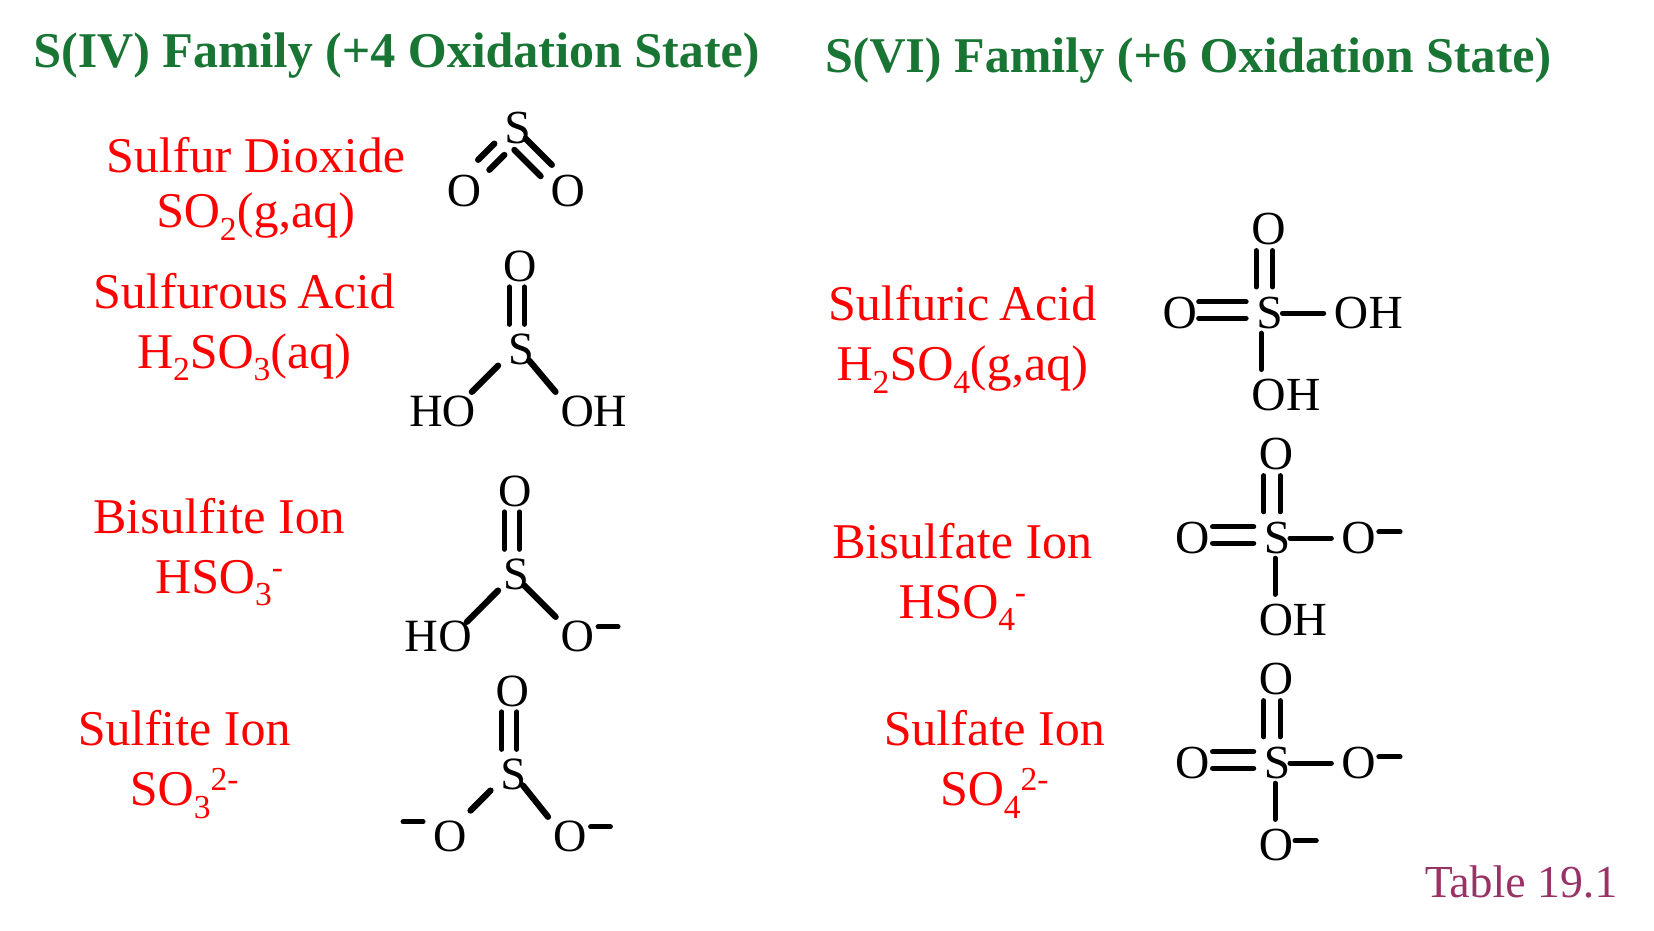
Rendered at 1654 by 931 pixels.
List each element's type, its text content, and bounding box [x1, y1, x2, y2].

text_box S(VI) Family (+6 Oxidation State) [810, 15, 1592, 96]
text_box Sulfurous Acid H2SO3(aq) [22, 251, 622, 351]
chart [396, 238, 637, 436]
text_box Bisulfite Ion HSO3- [22, 476, 622, 576]
text_box Sulfite Ion SO32- [34, 688, 334, 788]
chart [1162, 650, 1413, 870]
chart [384, 663, 625, 861]
text_box Sulfate Ion SO42- [812, 688, 1188, 788]
chart [1162, 425, 1413, 645]
text_box S(IV) Family (+4 Oxidation State) [0, 10, 795, 90]
chart [1149, 200, 1410, 420]
text_box Bisulfate Ion HSO4- [800, 501, 1125, 601]
text_box Sulfur Dioxide SO2(g,aq) [91, 120, 421, 255]
chart [434, 99, 596, 215]
text_box Table 19.1 [1410, 849, 1633, 916]
text_box Sulfuric Acid H2SO4(g,aq) [800, 263, 1125, 363]
chart [396, 463, 632, 661]
